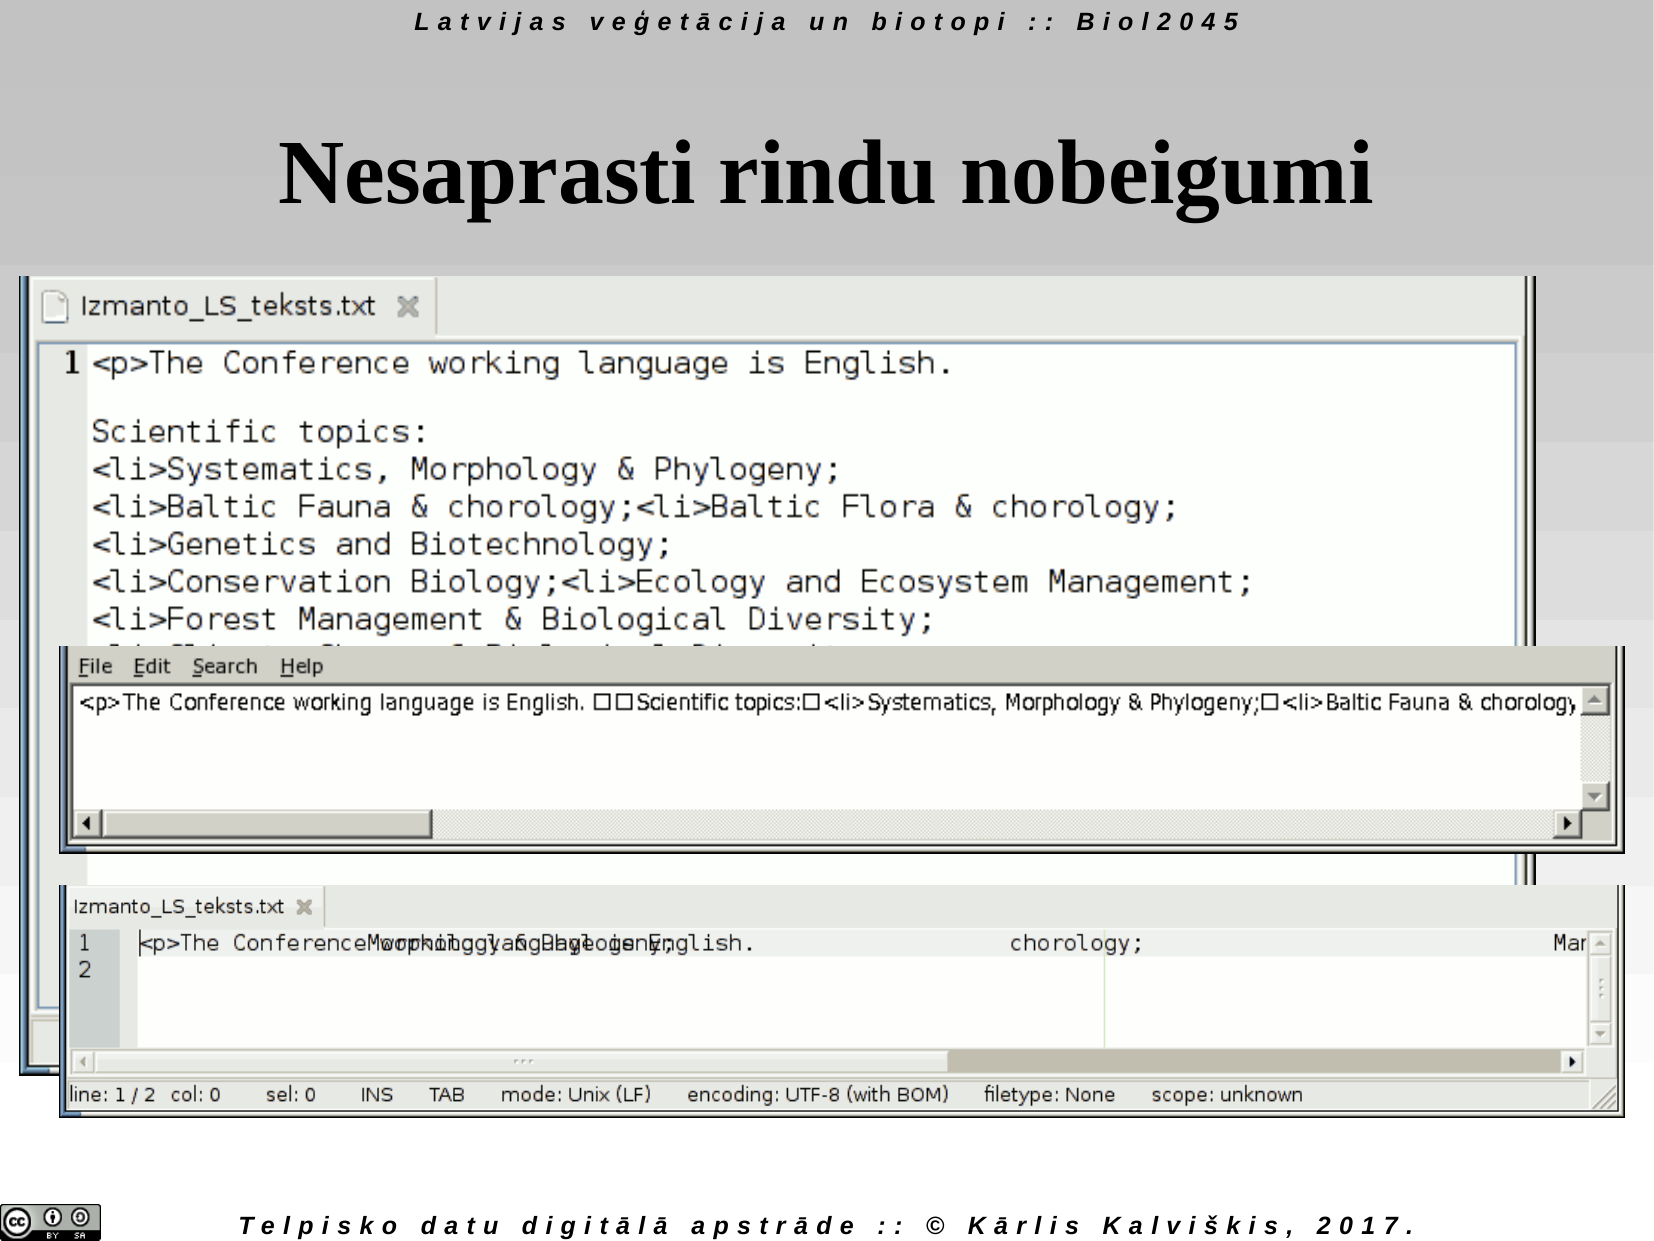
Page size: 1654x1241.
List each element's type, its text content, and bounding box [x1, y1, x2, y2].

title Nesaprasti rindu nobeigumi [29, 49, 1625, 296]
picture [0, 0, 1654, 1241]
